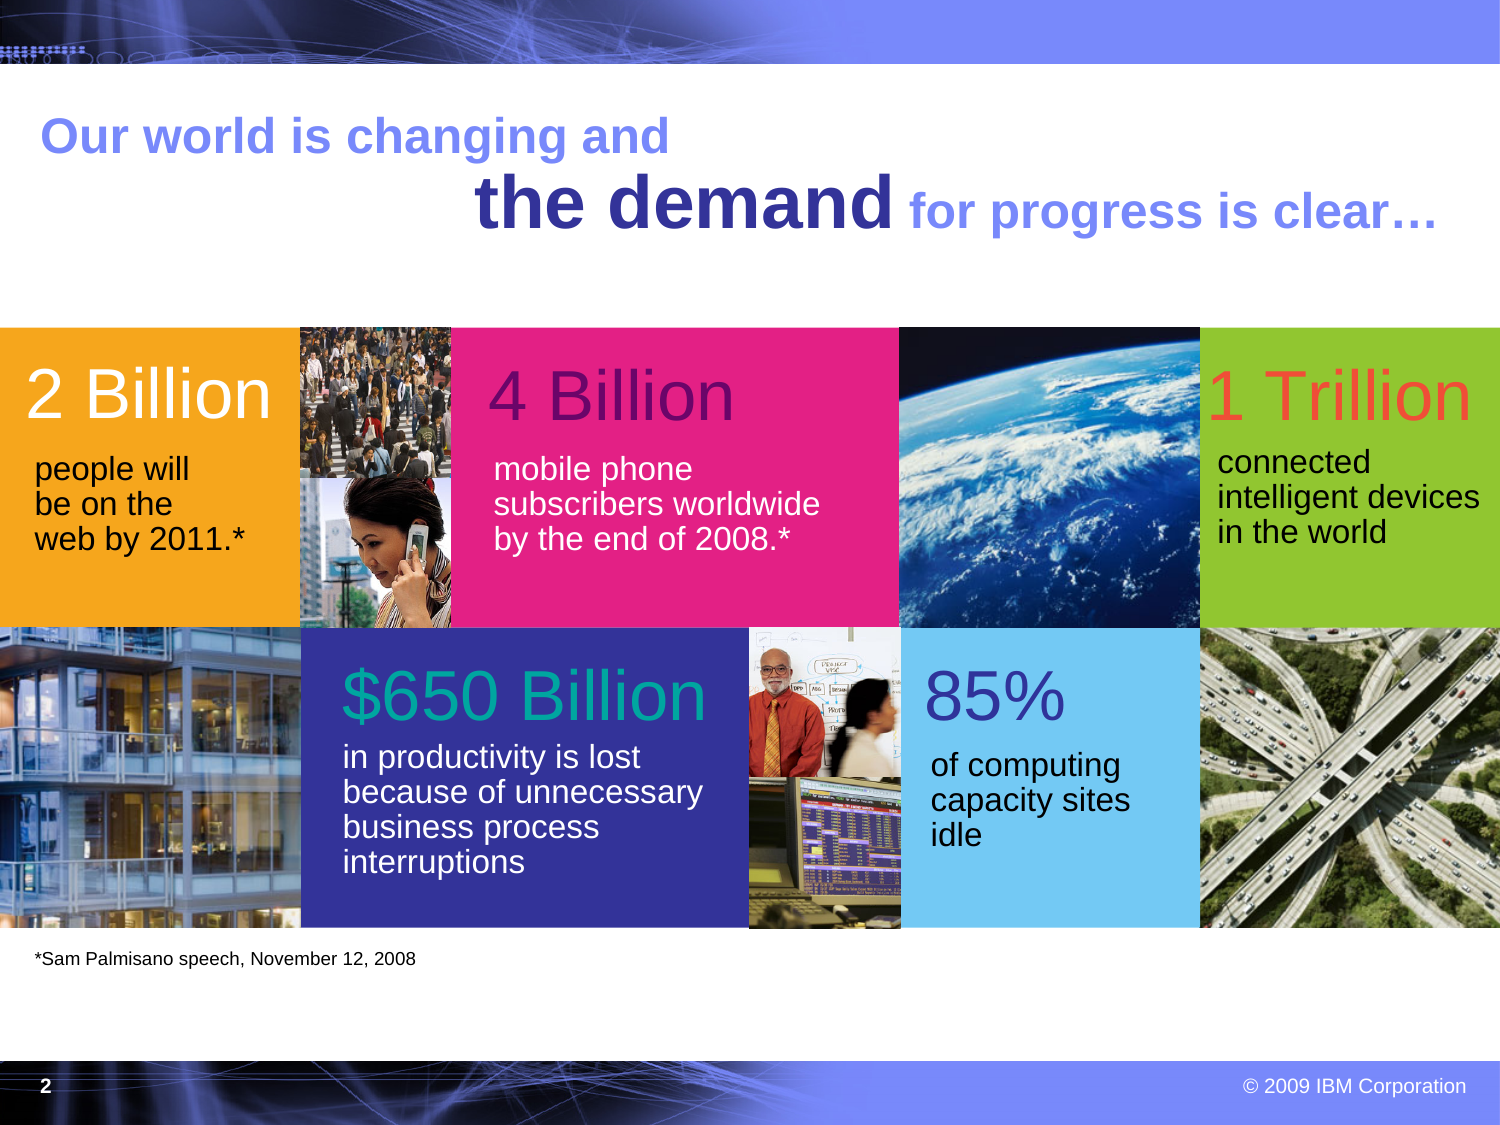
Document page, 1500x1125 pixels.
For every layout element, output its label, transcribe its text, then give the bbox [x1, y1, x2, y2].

text_box connected intelligent devices in the world [1216, 445, 1500, 573]
text_box 1 Trillion [1203, 364, 1498, 461]
text_box people will be on the web by 2011.* [19, 445, 300, 588]
title Our world is changing and the demand for progress is clear… [25, 103, 1500, 258]
text_box 4 Billion [473, 364, 756, 444]
text_box $650 Billion [342, 665, 714, 736]
text_box in productivity is lost because of unnecessary business process interruptions [342, 741, 735, 881]
text_box of computing capacity sites idle [915, 741, 1164, 883]
text_box mobile phone subscribers worldwide by the end of 2008.* [478, 445, 882, 588]
text_box [0, 327, 300, 627]
picture [1201, 628, 1500, 928]
picture [0, 327, 451, 928]
text_box [301, 327, 899, 928]
picture [0, 1061, 1500, 1125]
text_box 85% [924, 665, 1171, 734]
text_box *Sam Palmisano speech, November 12, 2008 [19, 940, 553, 980]
picture [0, 0, 1500, 64]
text_box 2 Billion [25, 364, 287, 433]
text_box [901, 327, 1500, 928]
picture [749, 327, 1200, 929]
